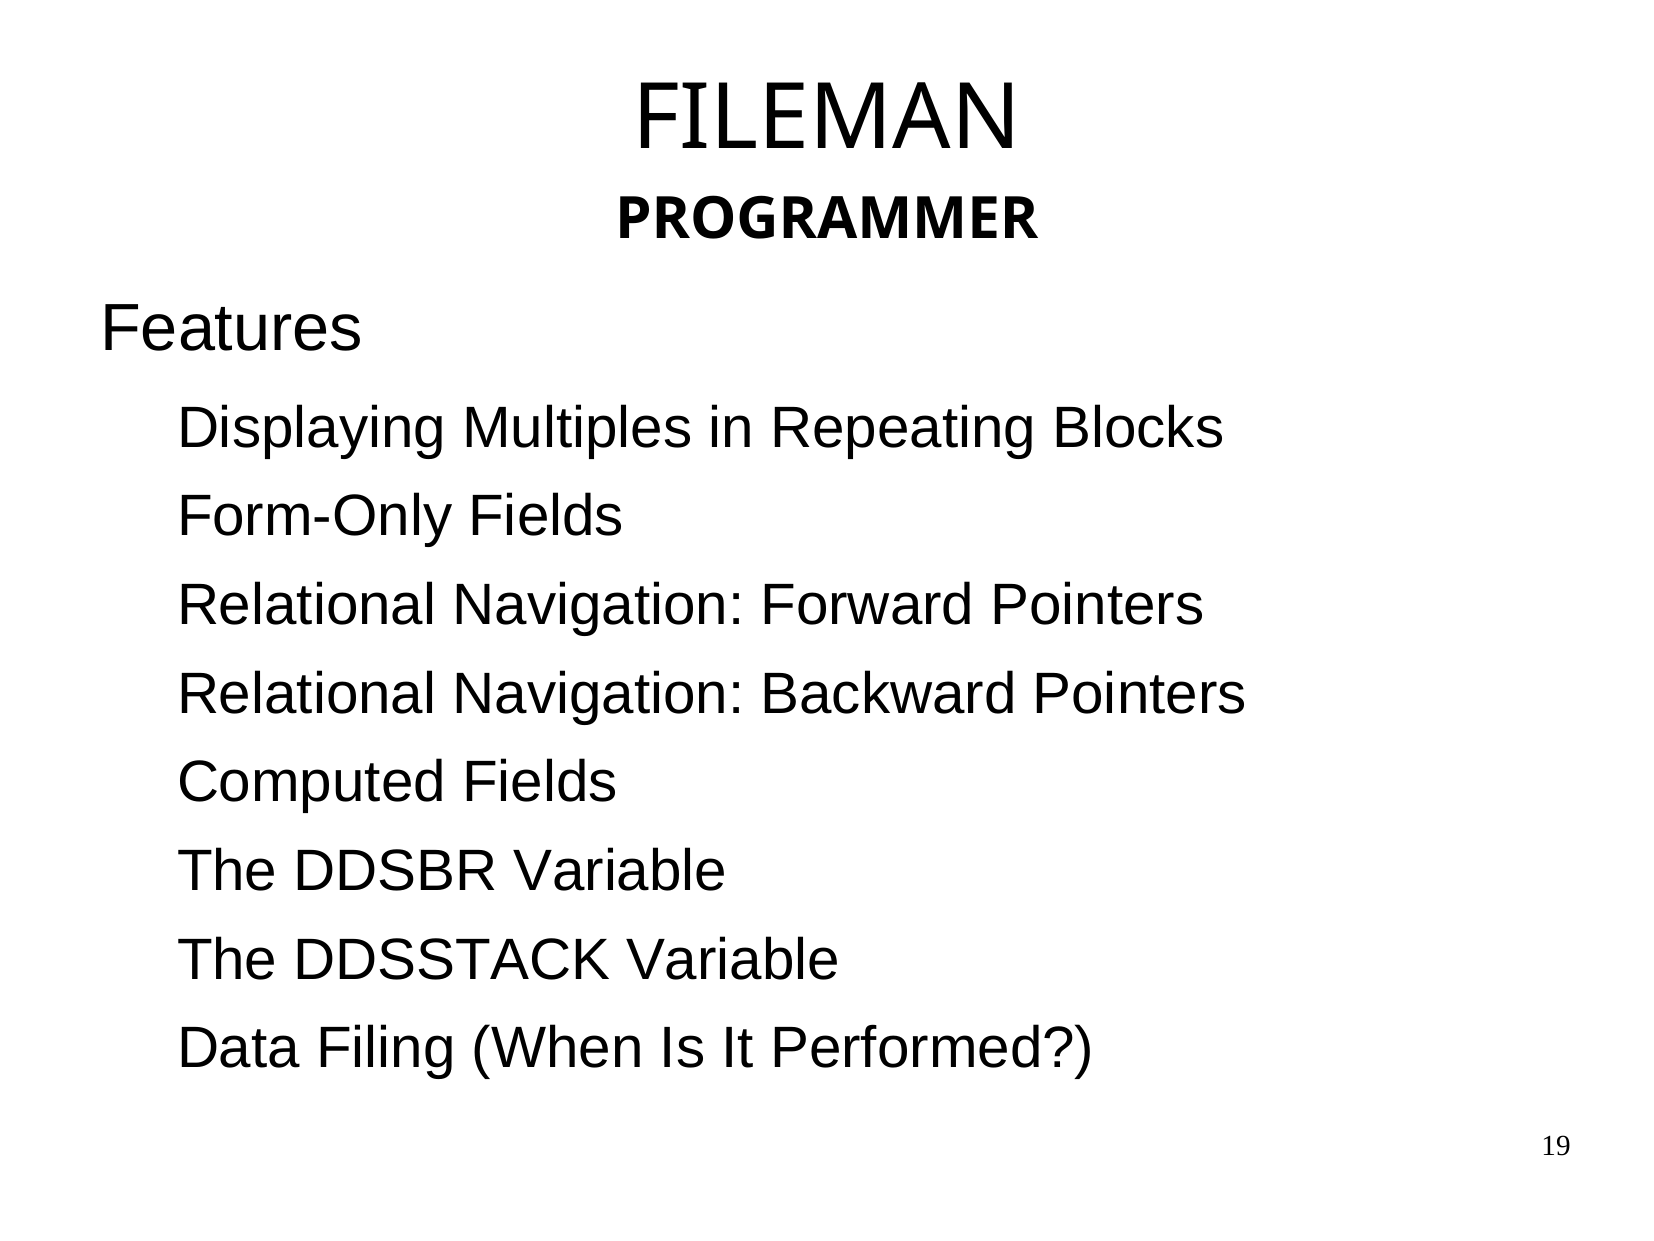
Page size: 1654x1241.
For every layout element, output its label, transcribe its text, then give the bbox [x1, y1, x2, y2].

list Features Displaying Multiples in Repeating Blocks Form-Only Fields Relational Navigation: Forward Pointers Relational Navigation: Backward Pointers Computed Fields The DDSBR Variable The DDSSTACK Variable Data Filing (When Is It Performed?) [82, 290, 1571, 1094]
title FILEMAN PROGRAMMER [82, 47, 1571, 259]
